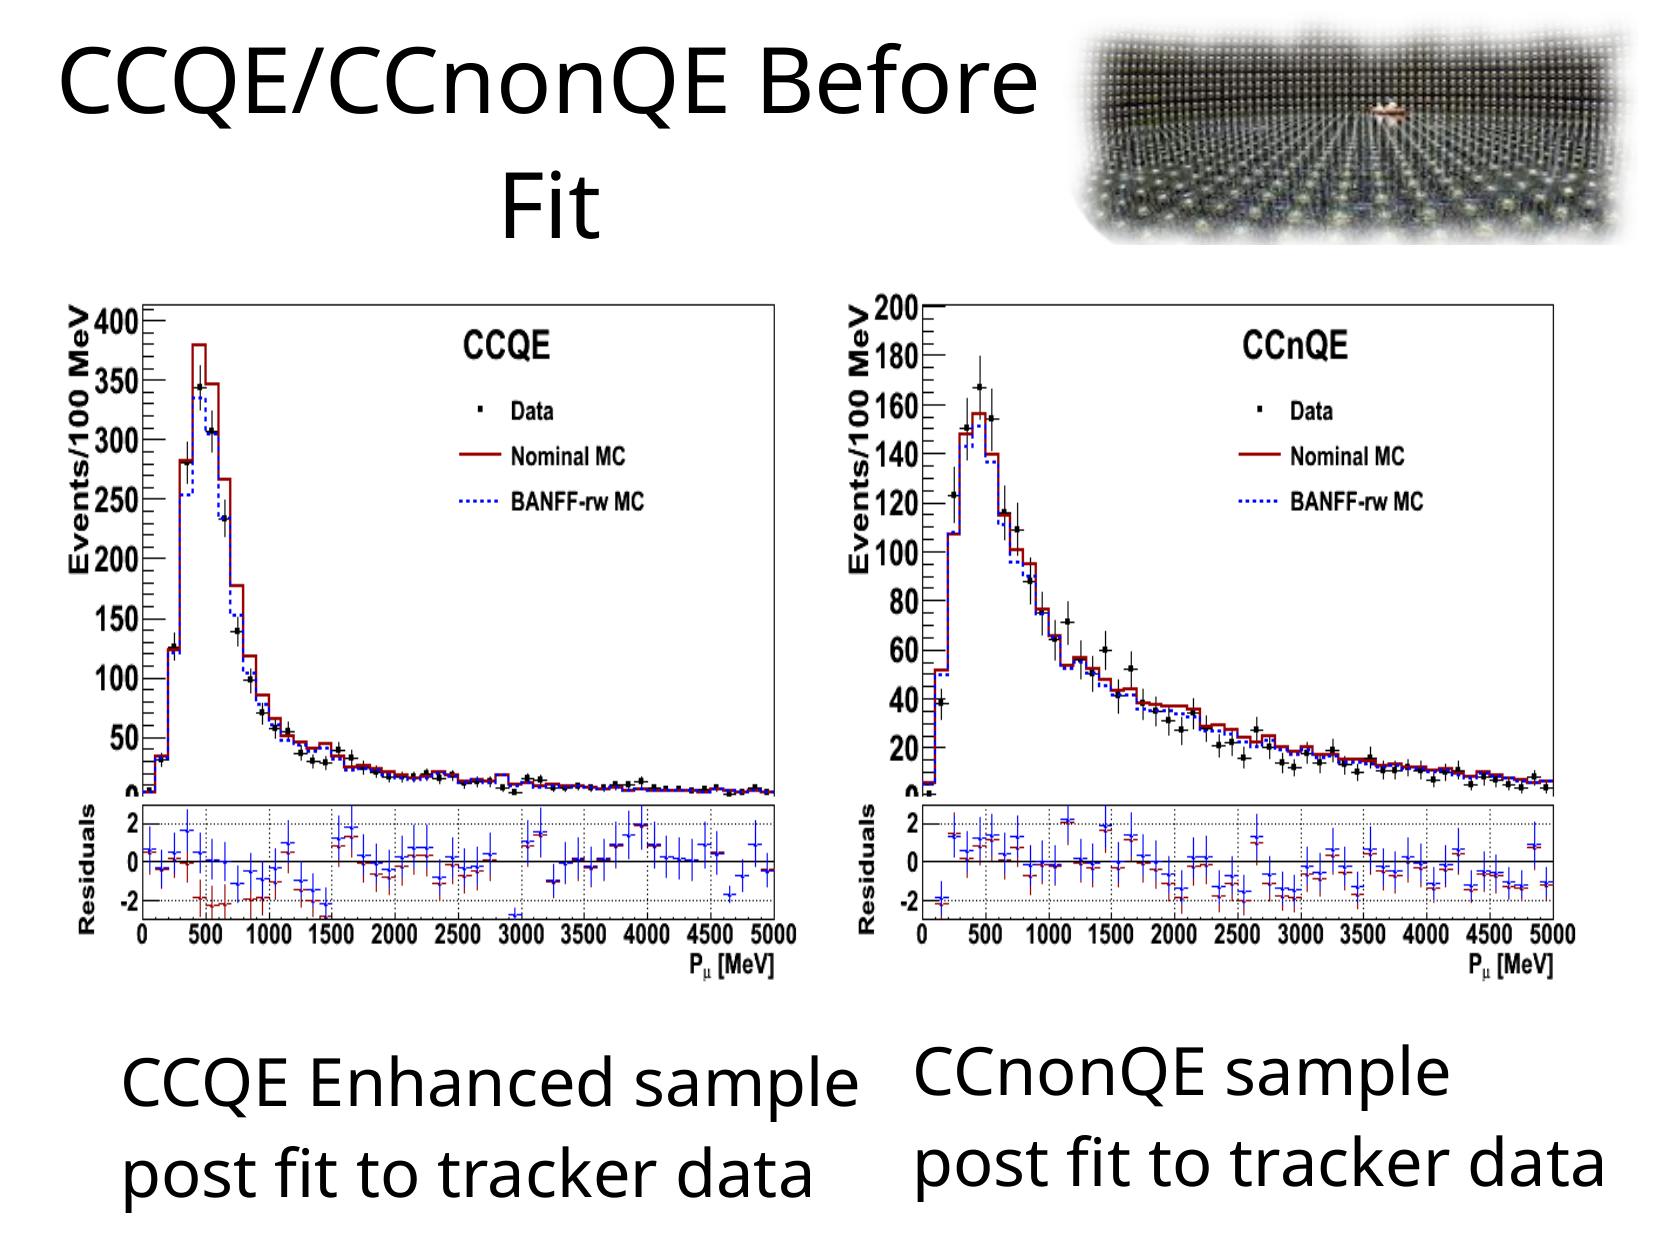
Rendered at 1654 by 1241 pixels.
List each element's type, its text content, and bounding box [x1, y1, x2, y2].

text_box CCQE Enhanced sample post fit to tracker data [105, 1027, 839, 1192]
picture [46, 11, 1642, 983]
text_box CCnonQE sample post fit to tracker data [897, 1016, 1594, 1182]
title CCQE/CCnonQE Before Fit [23, 23, 1075, 257]
